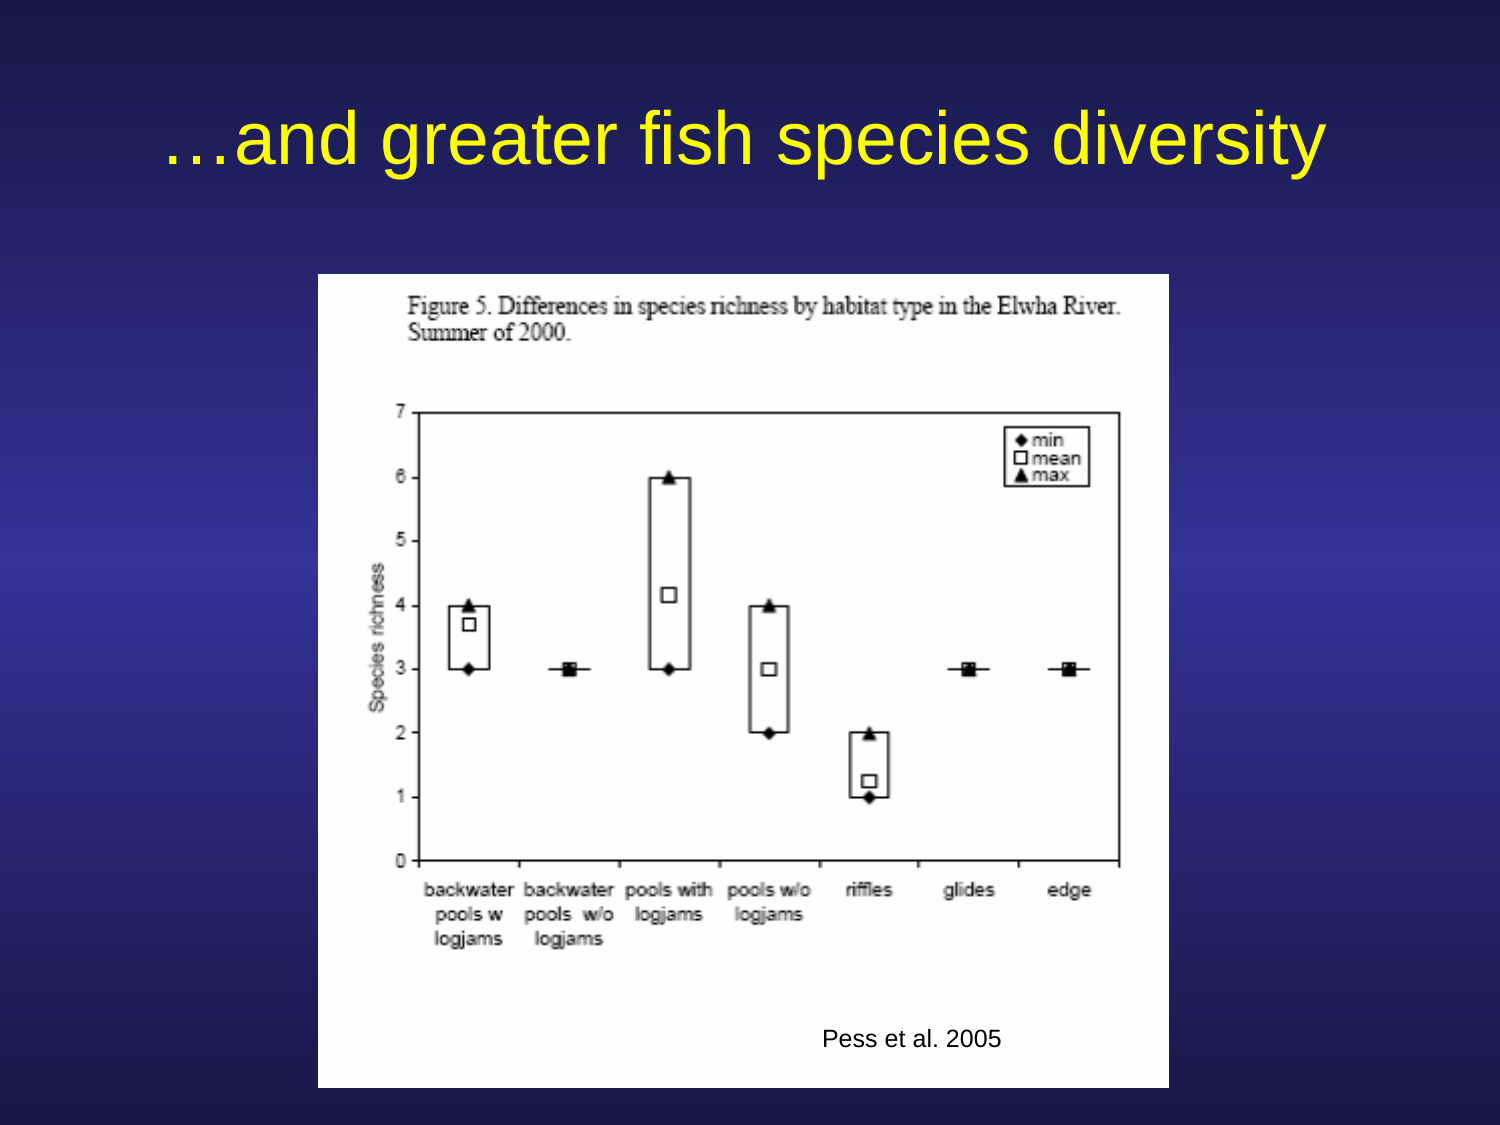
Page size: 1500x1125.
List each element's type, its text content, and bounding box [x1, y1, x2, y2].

title …and greater fish species diversity [112, 45, 1375, 233]
text_box Pess et al. 2005 [807, 1022, 1130, 1061]
picture [318, 274, 1169, 1088]
